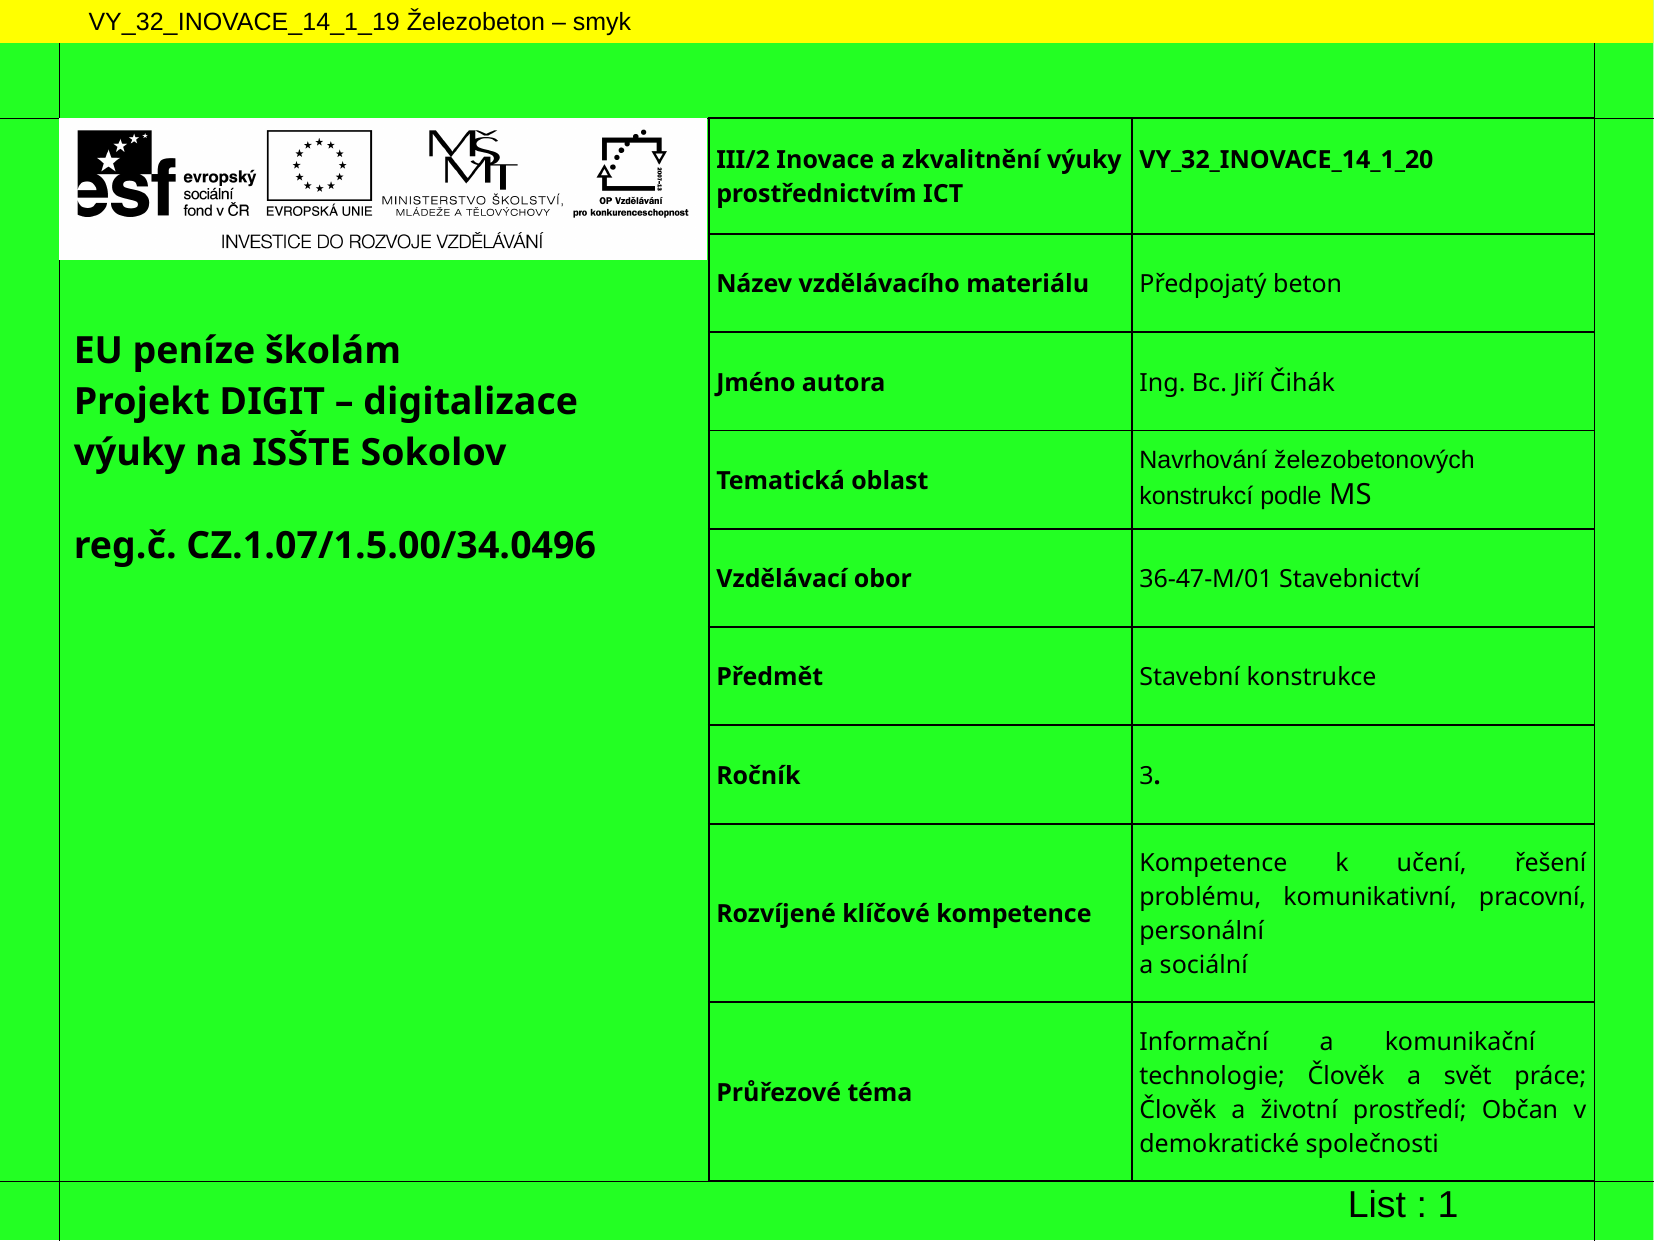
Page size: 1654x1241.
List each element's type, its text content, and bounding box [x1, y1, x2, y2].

table_cell Stavební konstrukce [1133, 628, 1594, 724]
table_cell Rozvíjené klíčové kompetence [710, 825, 1131, 1001]
text_box EU peníze školám Projekt DIGIT – digitalizace výuky na ISŠTE Sokolov reg.č. CZ.1.07/1.5.00/34.0496 [59, 315, 680, 562]
table_cell Ing. Bc. Jiří Čihák [1133, 333, 1594, 430]
table_cell Předpojatý beton [1133, 235, 1594, 331]
table_cell Tematická oblast [710, 431, 1131, 528]
table_cell Navrhování železobetonových konstrukcí podle MS [1133, 431, 1594, 528]
table_cell Název vzdělávacího materiálu [710, 235, 1131, 331]
table_cell 36-47-M/01 Stavebnictví [1133, 530, 1594, 626]
table_cell Jméno autora [710, 333, 1131, 430]
table_header VY_32_INOVACE_14_1_20 [1133, 119, 1594, 233]
text_box VY_32_INOVACE_14_1_19 Železobeton – smyk [0, 0, 1654, 43]
table_cell Předmět [710, 628, 1131, 724]
table_cell 3. [1133, 726, 1594, 823]
text_box List : <číslo> [1357, 1176, 1599, 1241]
table_cell Ročník [710, 726, 1131, 823]
table_header III/2 Inovace a zkvalitnění výuky prostřednictvím ICT [710, 119, 1131, 233]
table_cell Průřezové téma [710, 1003, 1131, 1180]
table_cell Vzdělávací obor [710, 530, 1131, 626]
table_cell Informační a komunikační technologie; Člověk a svět práce; Člověk a životní prostředí; Občan v demokratické společnosti [1133, 1003, 1594, 1180]
picture [59, 118, 707, 260]
table_cell Kompetence k učení, řešení problému, komunikativní, pracovní, personální a sociální [1133, 825, 1594, 1001]
